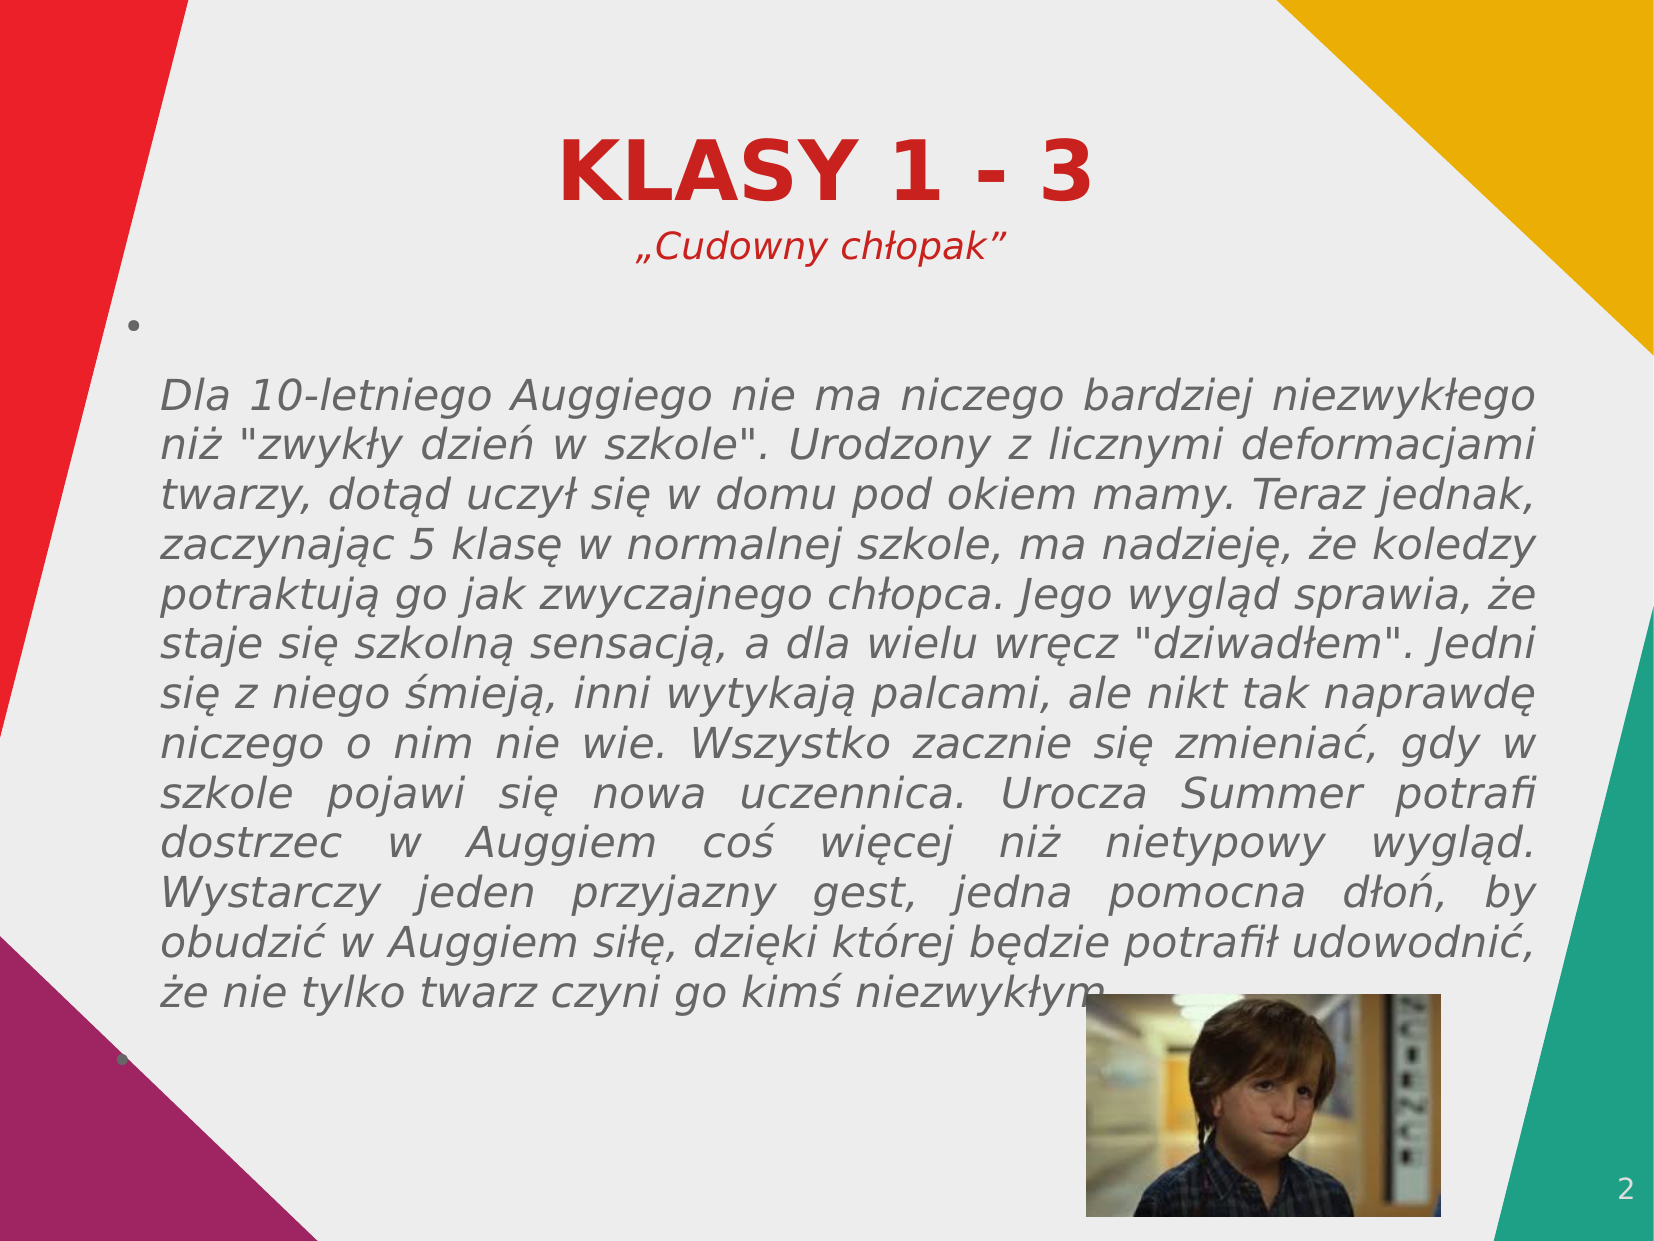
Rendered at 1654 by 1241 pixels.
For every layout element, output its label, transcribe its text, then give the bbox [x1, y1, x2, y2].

list Dla 10-letniego Auggiego nie ma niczego bardziej niezwykłego niż "zwykły dzień w szkole". Urodzony z licznymi deformacjami twarzy, dotąd uczył się w domu pod okiem mamy. Teraz jednak, zaczynając 5 klasę w normalnej szkole, ma nadzieję, że koledzy potraktują go jak zwyczajnego chłopca. Jego wygląd sprawia, że staje się szkolną sensacją, a dla wielu wręcz "dziwadłem". Jedni się z niego śmieją, inni wytykają palcami, ale nikt tak naprawdę niczego o nim nie wie. Wszystko zacznie się zmieniać, gdy w szkole pojawi się nowa uczennica. Urocza Summer potrafi dostrzec w Auggiem coś więcej niż nietypowy wygląd. Wystarczy jeden przyjazny gest, jedna pomocna dłoń, by obudzić w Auggiem siłę, dzięki której będzie potrafił udowodnić, że nie tylko twarz czyni go kimś niezwykłym. [114, 302, 1539, 1033]
title KLASY 1 - 3 [114, 73, 1539, 271]
text_box „Cudowny chłopak” [620, 217, 1052, 319]
picture [1086, 994, 1441, 1217]
